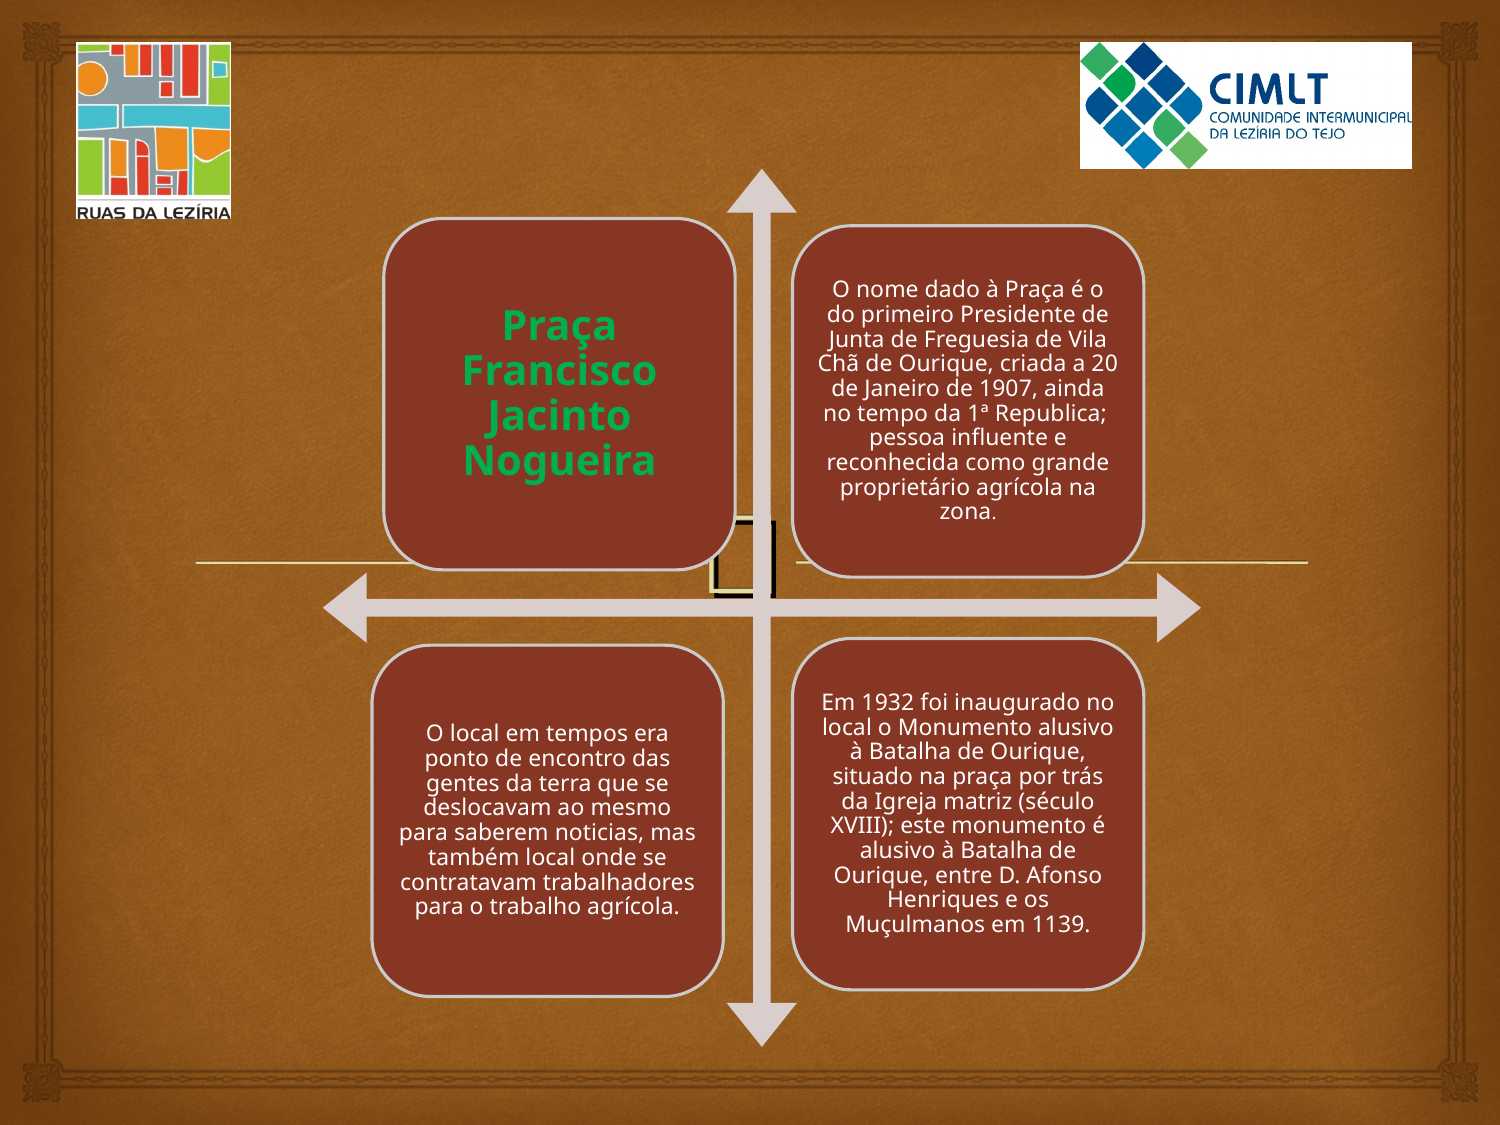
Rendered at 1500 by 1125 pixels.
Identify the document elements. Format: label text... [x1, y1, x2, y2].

text_box Em 1932 foi inaugurado no local o Monumento alusivo à Batalha de Ourique, situado na praça por trás da Igreja matriz (século XVIII); este monumento é alusivo à Batalha de Ourique, entre D. Afonso Henriques e os Muçulmanos em 1139. [792, 638, 1144, 990]
text_box Praça Francisco Jacinto Nogueira [383, 218, 736, 570]
text_box O nome dado à Praça é o do primeiro Presidente de Junta de Freguesia de Vila Chã de Ourique, criada a 20 de Janeiro de 1907, ainda no tempo da 1ª Republica; pessoa influente e reconhecida como grande proprietário agrícola na zona. [792, 225, 1144, 578]
picture [1080, 42, 1412, 169]
text_box [322, 168, 1201, 1047]
text_box O local em tempos era ponto de encontro das gentes da terra que se deslocavam ao mesmo para saberem noticias, mas também local onde se contratavam trabalhadores para o trabalho agrícola. [371, 645, 724, 997]
picture [76, 42, 231, 219]
